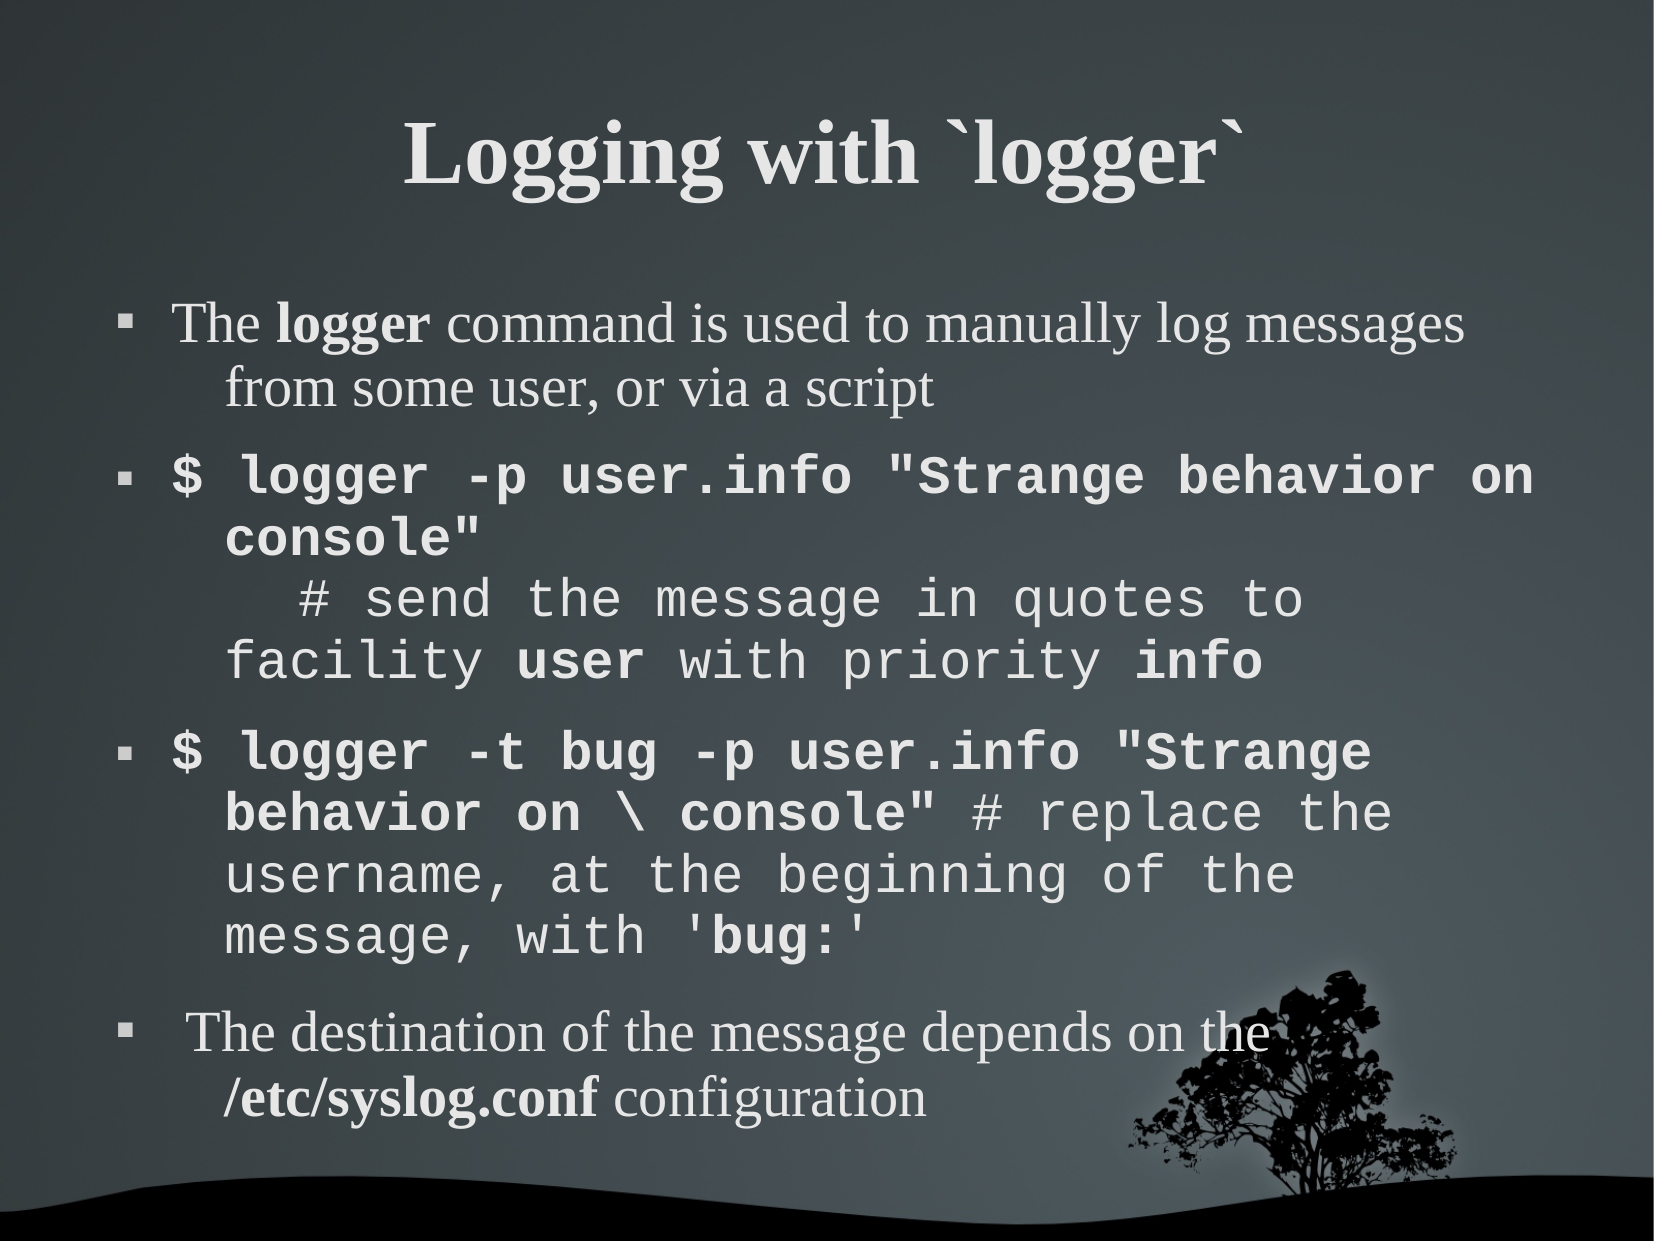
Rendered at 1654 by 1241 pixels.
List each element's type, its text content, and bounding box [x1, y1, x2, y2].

title Logging with `logger` [82, 33, 1571, 273]
picture [0, 0, 1654, 1241]
list The logger command is used to manually log messages from some user, or via a script $ logger -p user.info "Strange behavior on console" # send the message in quotes to facility user with priority info $ logger -t bug -p user.info "Strange behavior on \ console" # replace the username, at the beginning of the message, with 'bug:' The destination of the message depends on the /etc/syslog.conf configuration [82, 290, 1571, 1199]
